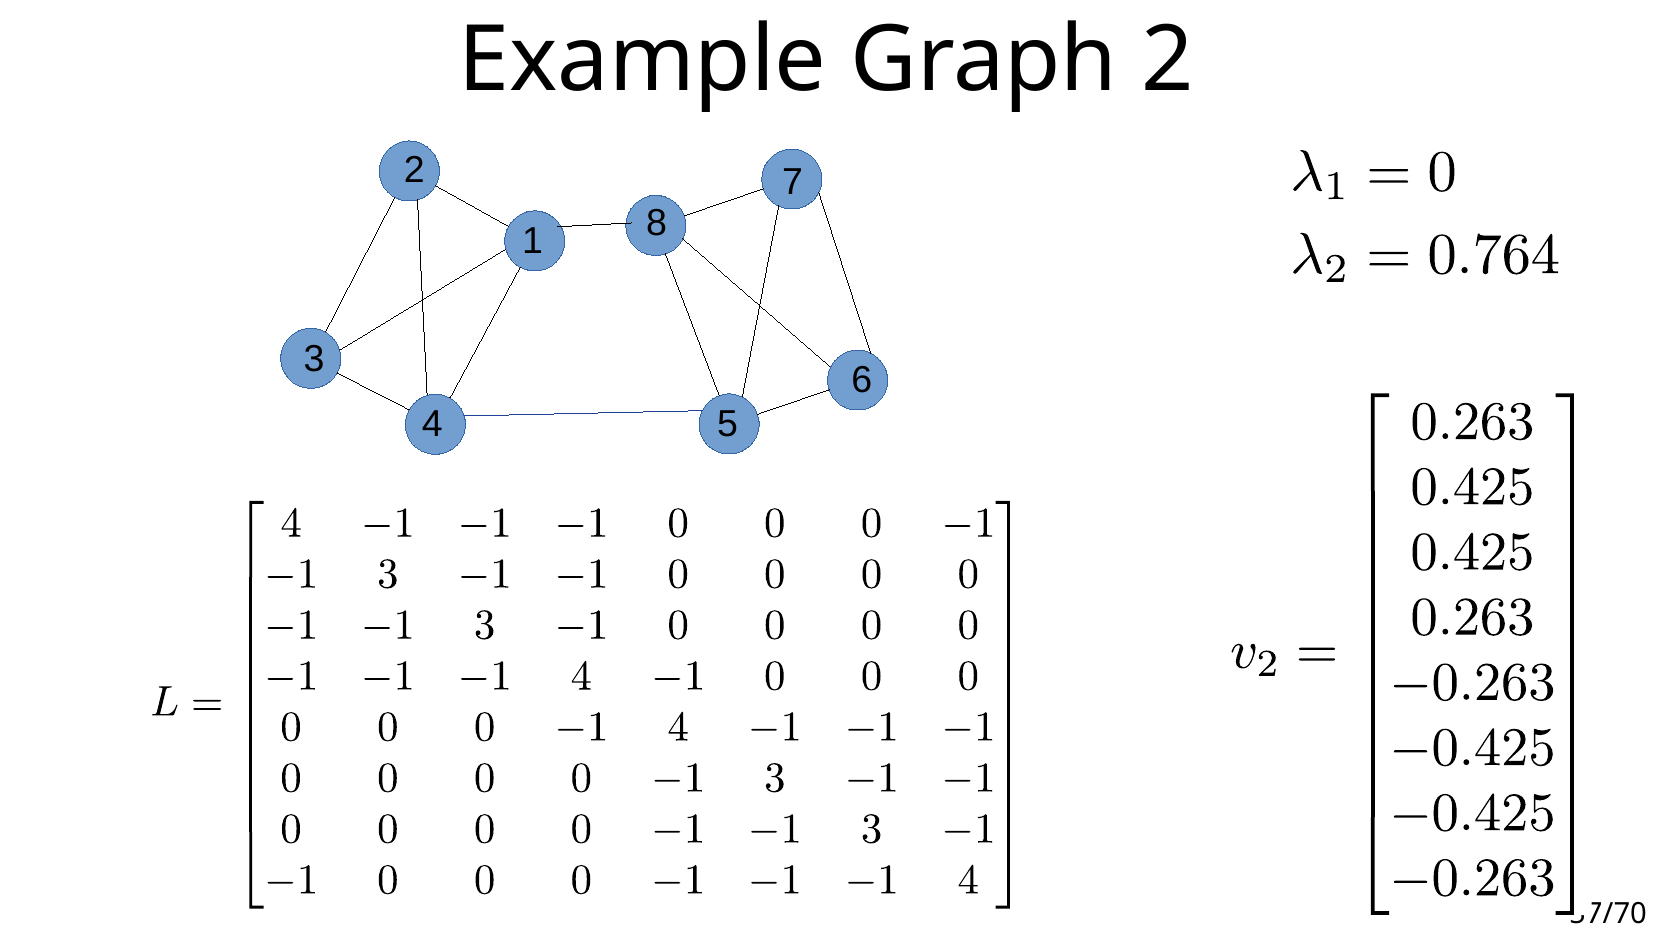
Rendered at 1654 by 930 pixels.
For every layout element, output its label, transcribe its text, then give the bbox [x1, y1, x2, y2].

text_box 2 [389, 141, 440, 199]
text_box [280, 338, 288, 378]
text_box 1 [507, 212, 558, 270]
text_box [761, 162, 767, 196]
text_box [1230, 393, 1592, 916]
text_box 6 [836, 351, 887, 409]
text_box [558, 227, 565, 260]
text_box 8 [631, 194, 682, 252]
text_box [1290, 232, 1561, 282]
text_box [626, 208, 631, 223]
text_box [641, 252, 670, 256]
text_box [625, 224, 631, 243]
text_box [753, 405, 760, 442]
text_box [1290, 150, 1457, 200]
text_box 4 [407, 395, 458, 453]
text_box [458, 404, 466, 444]
text_box [682, 210, 686, 241]
text_box [827, 359, 836, 401]
text_box [776, 149, 807, 153]
text_box [150, 500, 1024, 909]
title Example Graph 2 [82, 0, 1571, 120]
text_box [379, 148, 389, 193]
text_box 3 [288, 330, 340, 388]
text_box 5 [702, 395, 753, 453]
text_box 7 [767, 153, 818, 210]
text_box [818, 164, 822, 192]
